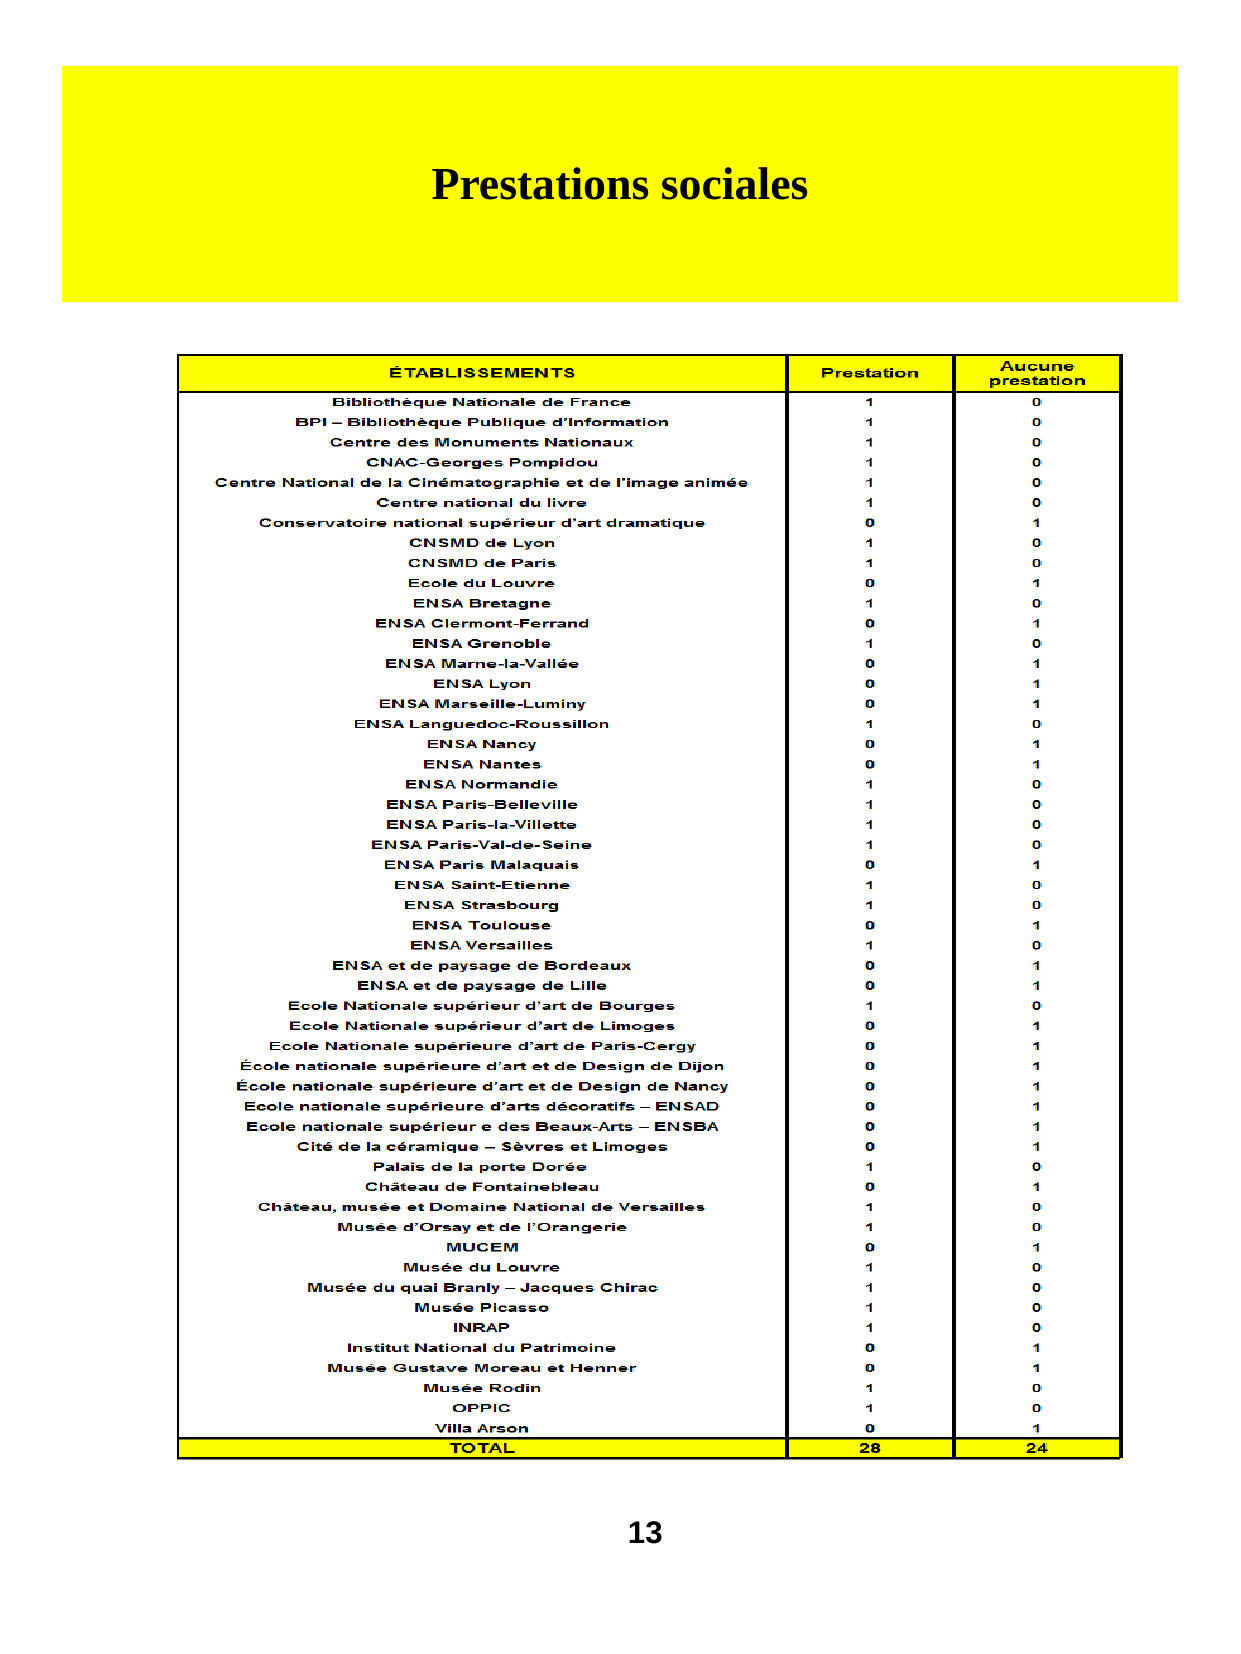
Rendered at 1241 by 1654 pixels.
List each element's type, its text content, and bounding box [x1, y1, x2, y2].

picture [177, 354, 1123, 1477]
title Prestations sociales [62, 65, 1179, 303]
text_box <numéro> [555, 1508, 736, 1560]
